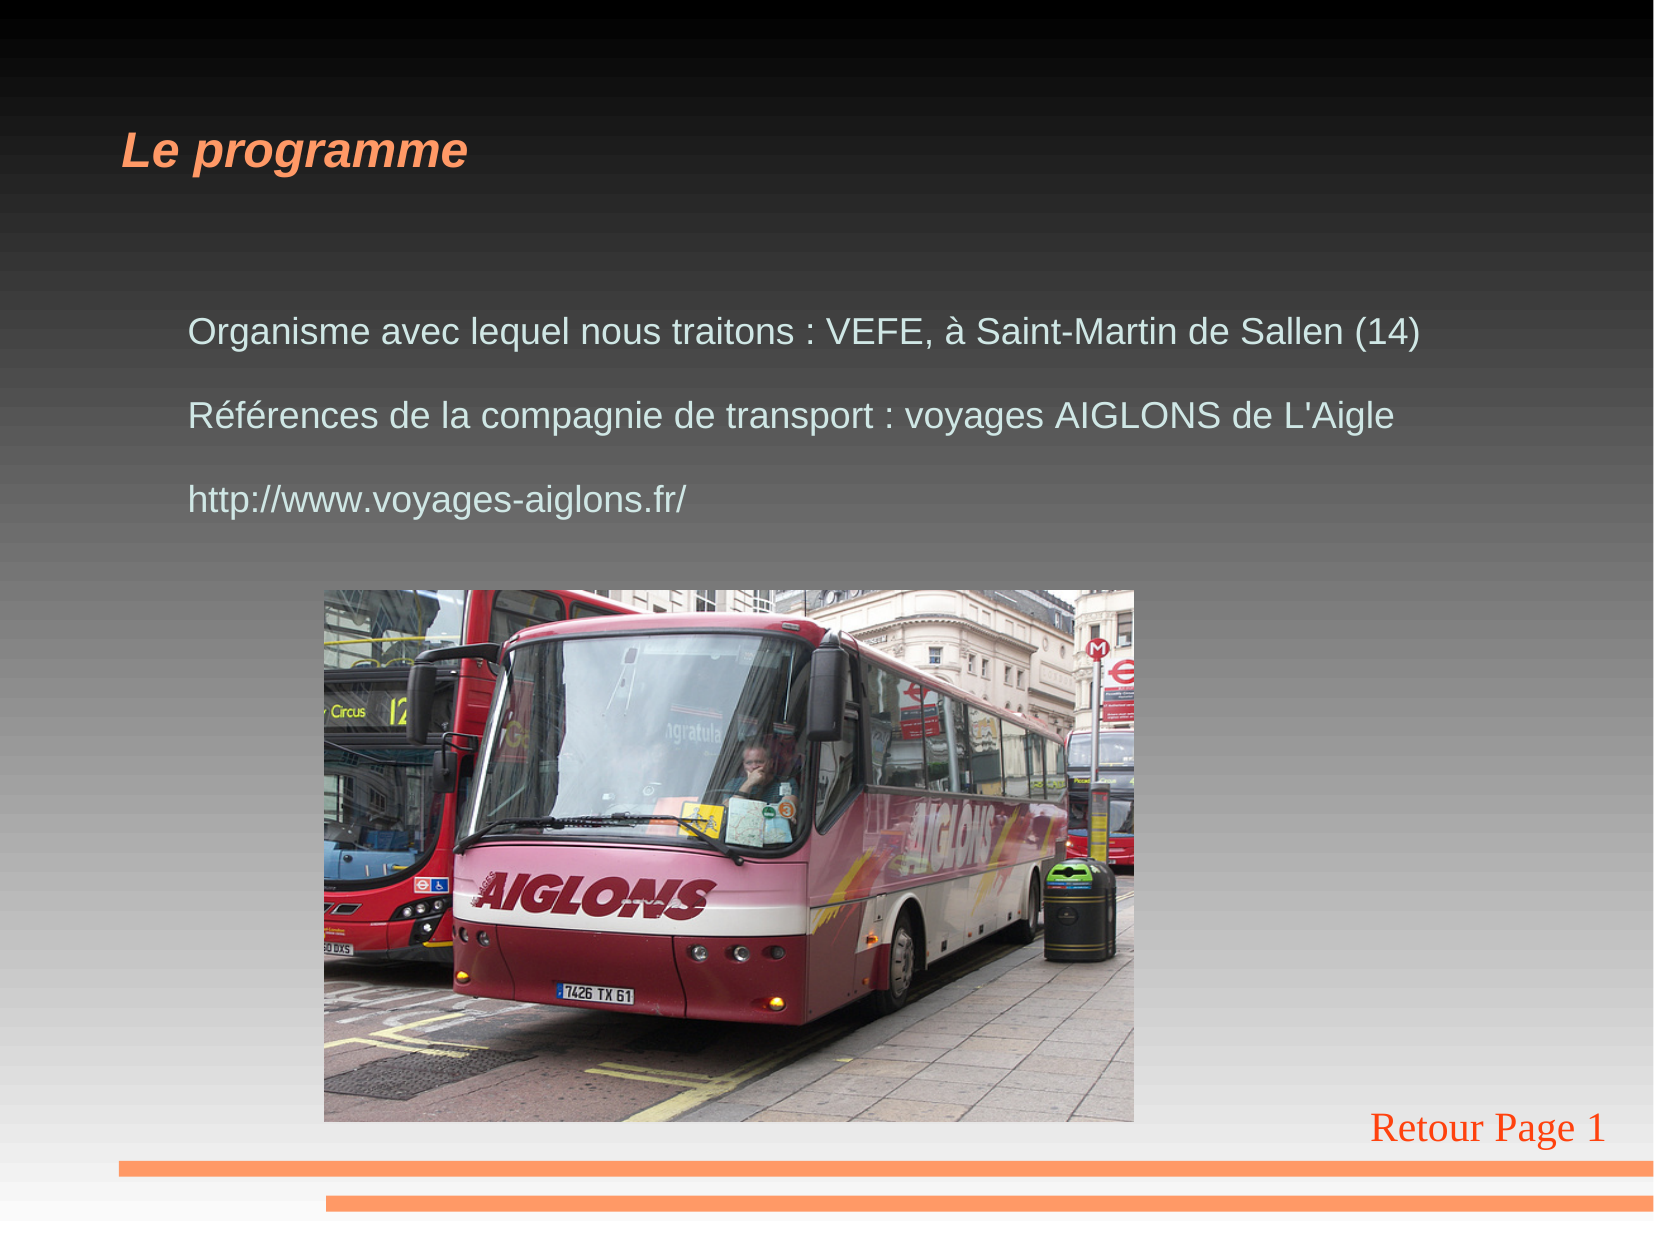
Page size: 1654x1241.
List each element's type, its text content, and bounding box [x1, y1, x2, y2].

title Le programme [121, 46, 1534, 254]
picture [324, 590, 1134, 1123]
text_box Organisme avec lequel nous traitons : VEFE, à Saint-Martin de Sallen (14) Références de la compagnie de transport : voyages AIGLONS de L'Aigle http://www.voyages-aiglons.fr/ [172, 302, 1447, 823]
text_box Retour Page 1 [1299, 1104, 1637, 1152]
